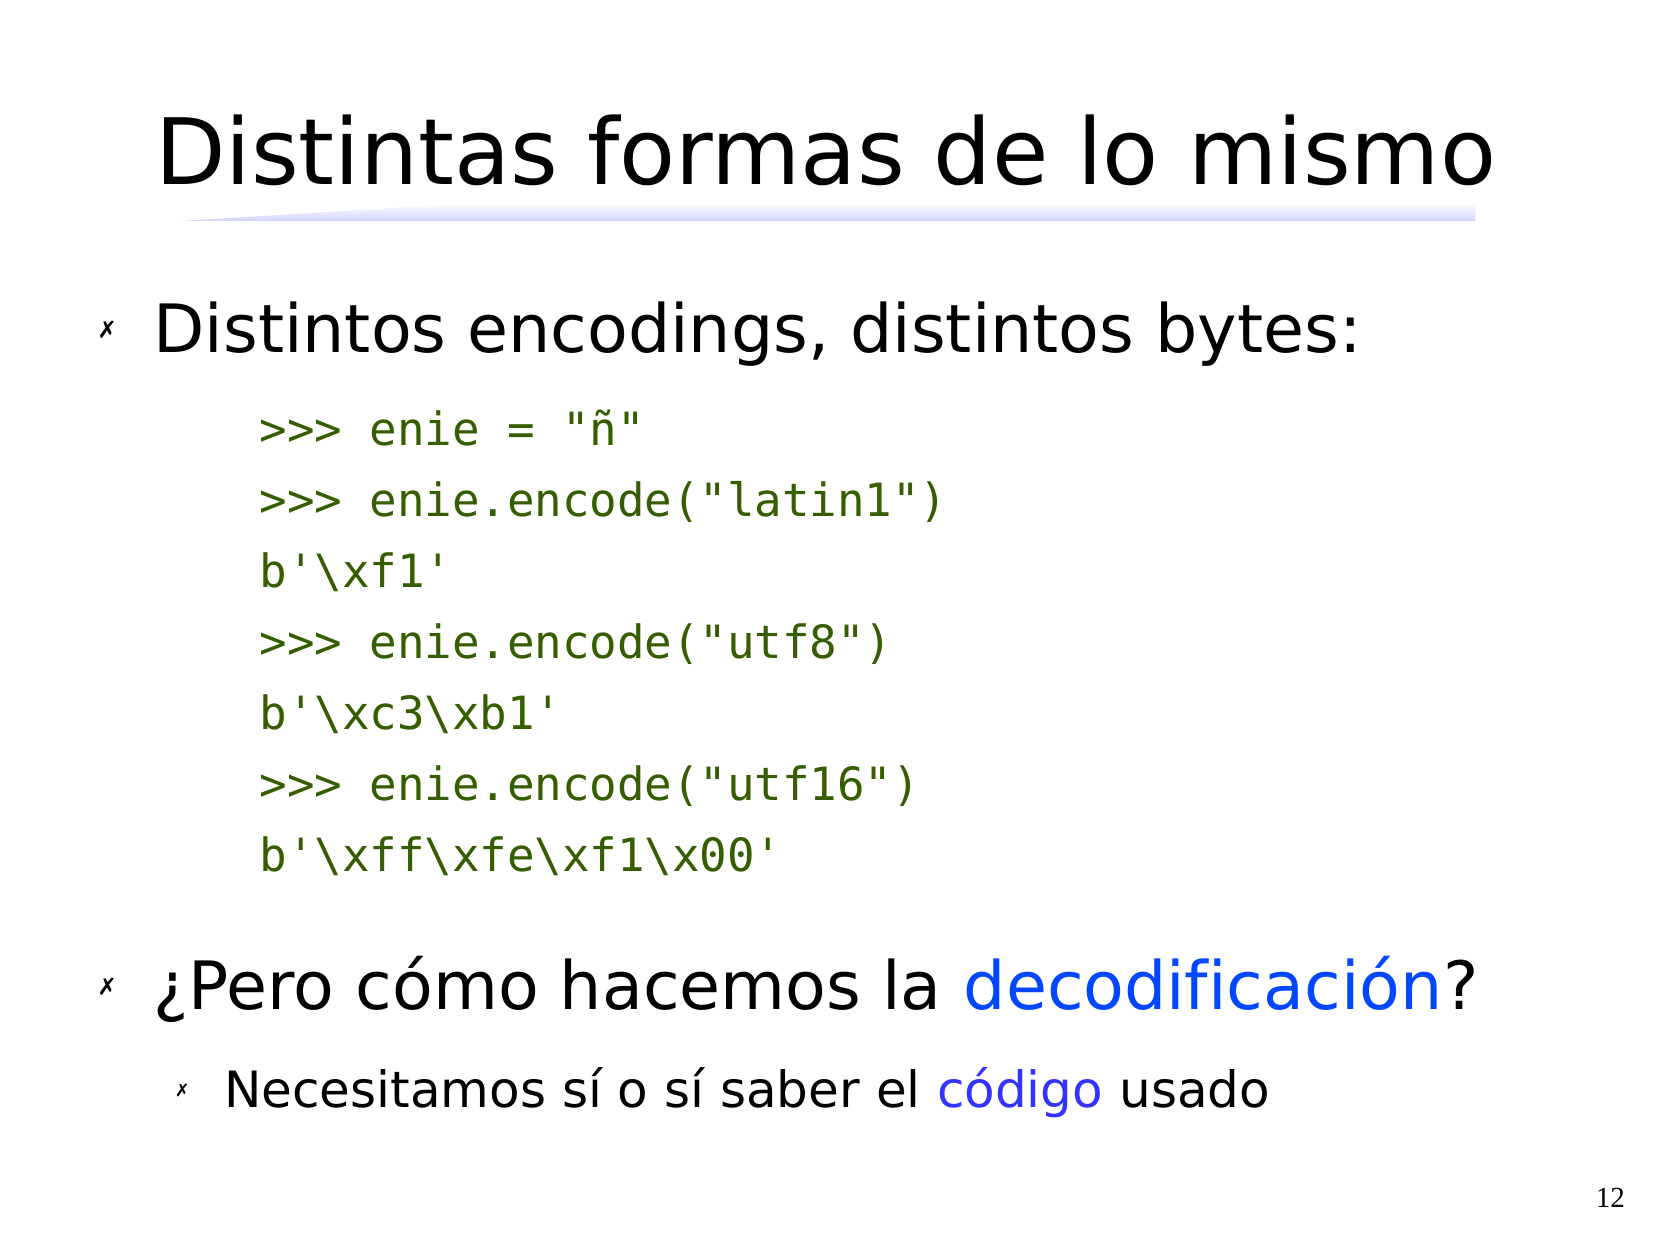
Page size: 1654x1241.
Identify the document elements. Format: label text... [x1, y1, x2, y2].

list Distintos encodings, distintos bytes: >>> enie = "ñ" >>> enie.encode("latin1") b'\xf1' >>> enie.encode("utf8") b'\xc3\xb1' >>> enie.encode("utf16") b'\xff\xfe\xf1\x00' ¿Pero cómo hacemos la decodificación? Necesitamos sí o sí saber el código usado [82, 290, 1571, 1120]
title Distintas formas de lo mismo [82, 49, 1571, 257]
